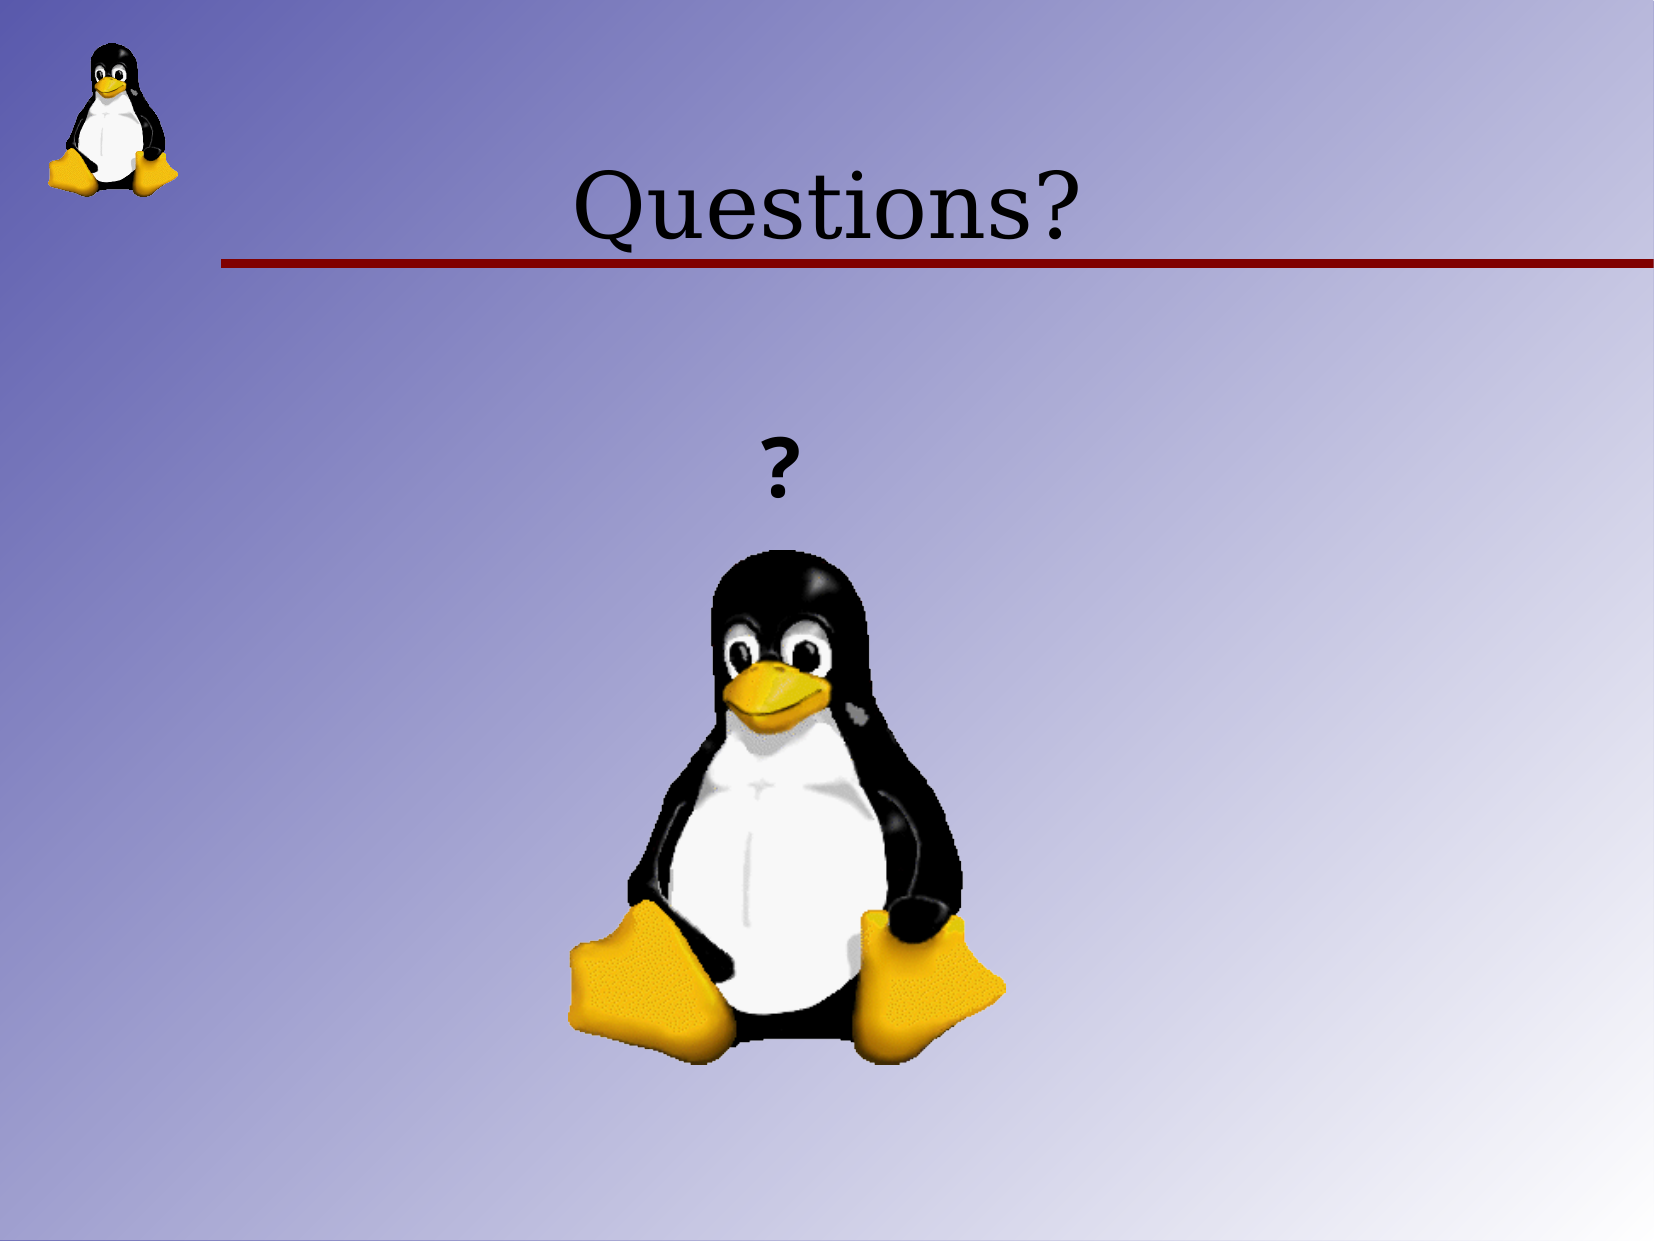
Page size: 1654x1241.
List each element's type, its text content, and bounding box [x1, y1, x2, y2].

picture [568, 550, 1006, 1065]
title Questions? [121, 102, 1534, 311]
text_box ? [761, 408, 804, 542]
picture [48, 43, 178, 197]
